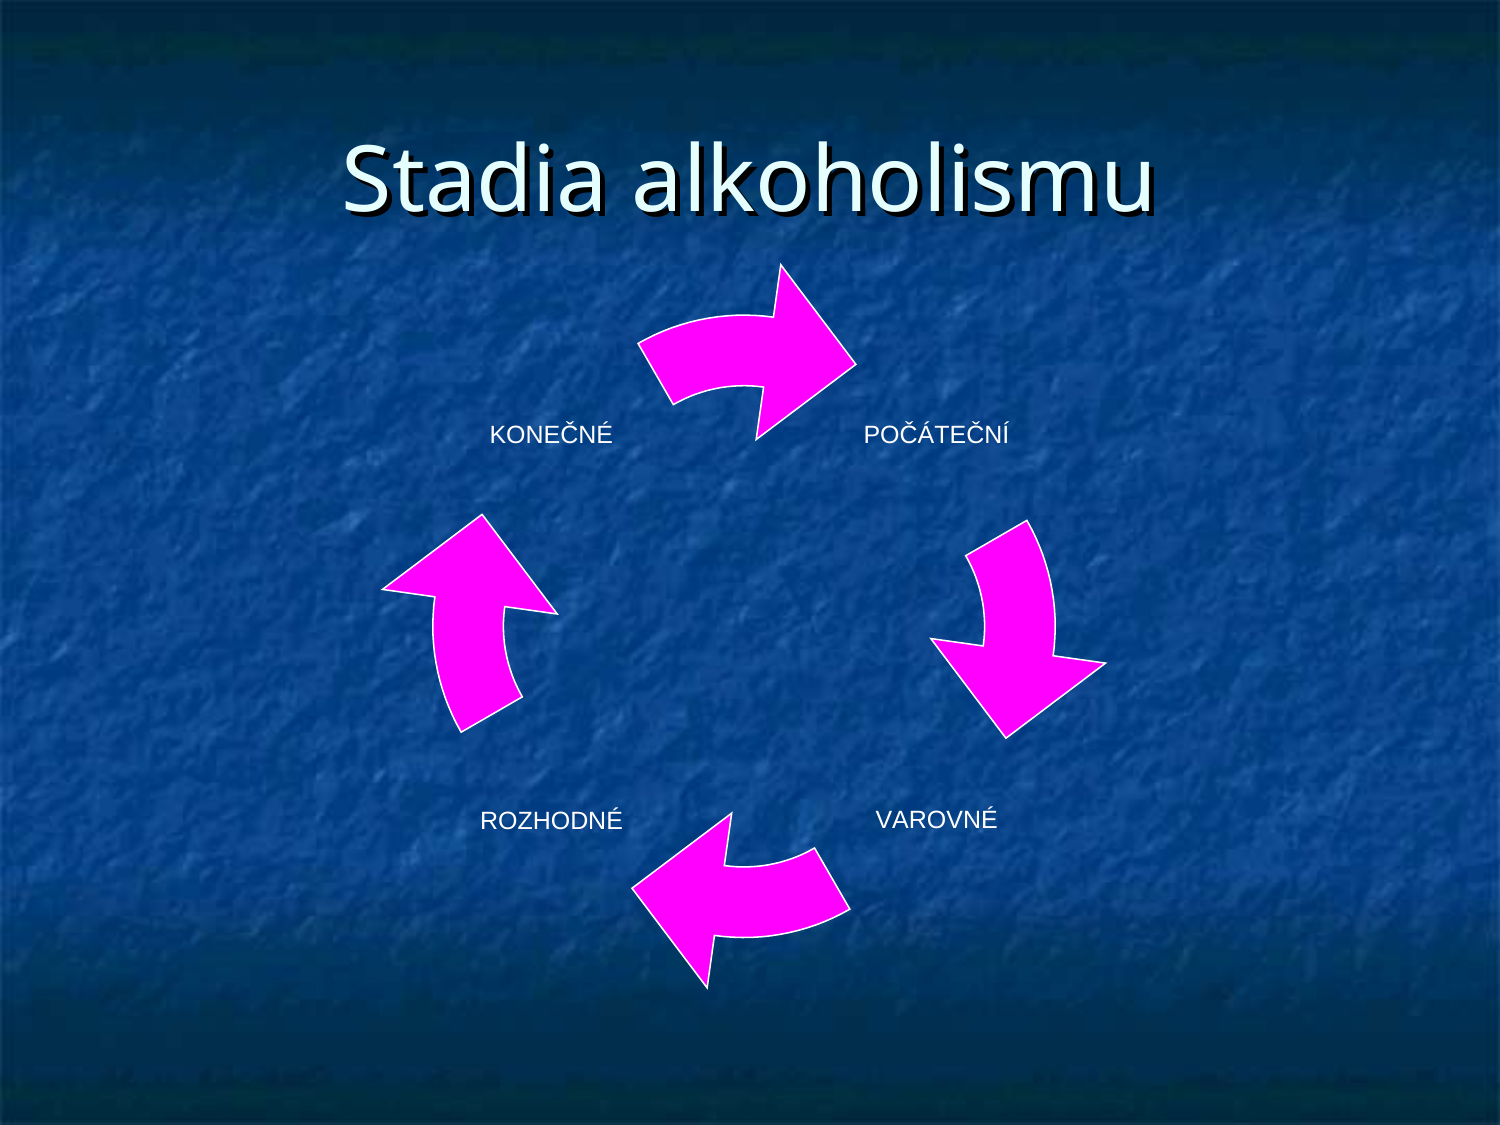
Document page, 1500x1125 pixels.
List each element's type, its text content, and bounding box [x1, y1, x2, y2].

text_box ROZHODNÉ [471, 739, 632, 899]
title Stadia alkoholismu [75, 62, 1426, 288]
text_box VAROVNÉ [857, 739, 1017, 899]
text_box [930, 520, 1106, 739]
picture [0, 0, 1500, 1125]
text_box POČÁTEČNÍ [856, 353, 1017, 514]
text_box [638, 264, 856, 440]
text_box [632, 813, 850, 988]
text_box [382, 514, 558, 733]
text_box KONEČNÉ [471, 354, 632, 514]
